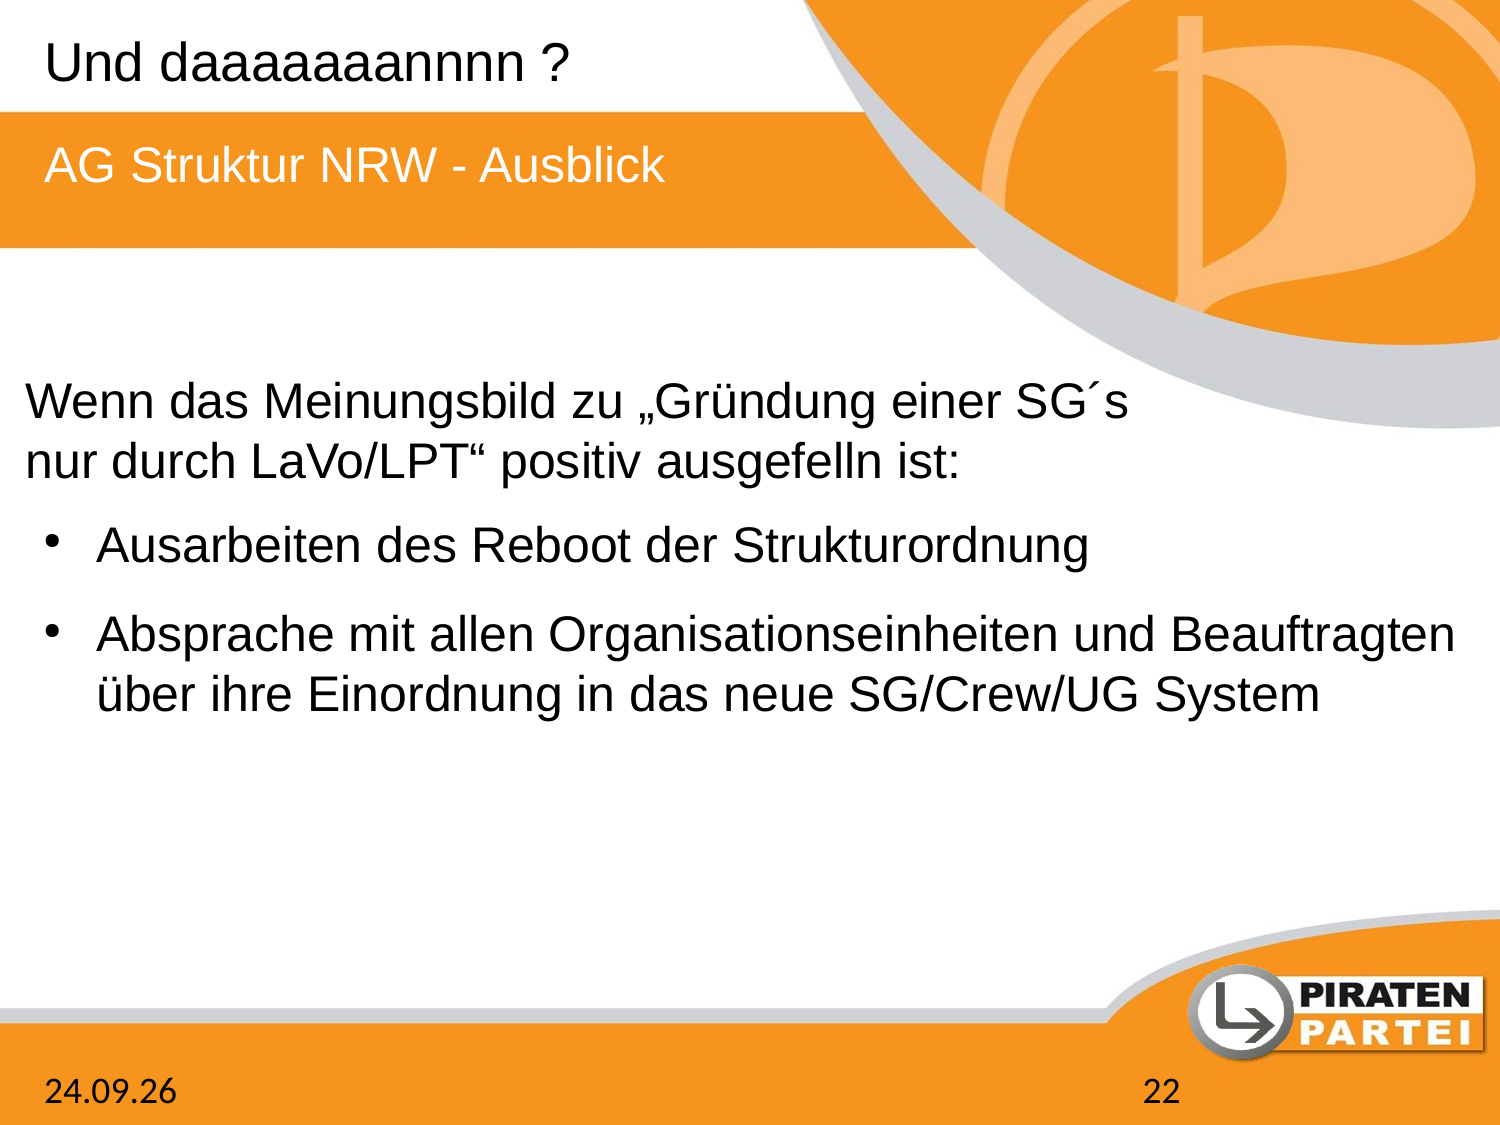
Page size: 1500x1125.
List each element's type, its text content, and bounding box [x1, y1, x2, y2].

slide_number <Nummer> [1128, 1058, 1478, 1103]
list Und daaaaaaannnn ? [29, 19, 857, 102]
title AG Struktur NRW - Ausblick [29, 125, 857, 232]
picture [0, 0, 1500, 1125]
list Wenn das Meinungsbild zu „Gründung einer SG´s nur durch LaVo/LPT“ positiv ausgefelln ist: Ausarbeiten des Reboot der Strukturordnung Absprache mit allen Organisationseinheiten und Beauftragten über ihre Einordnung in das neue SG/Crew/UG System [10, 270, 1477, 1021]
slide_number 01.04.14 [29, 1058, 389, 1103]
